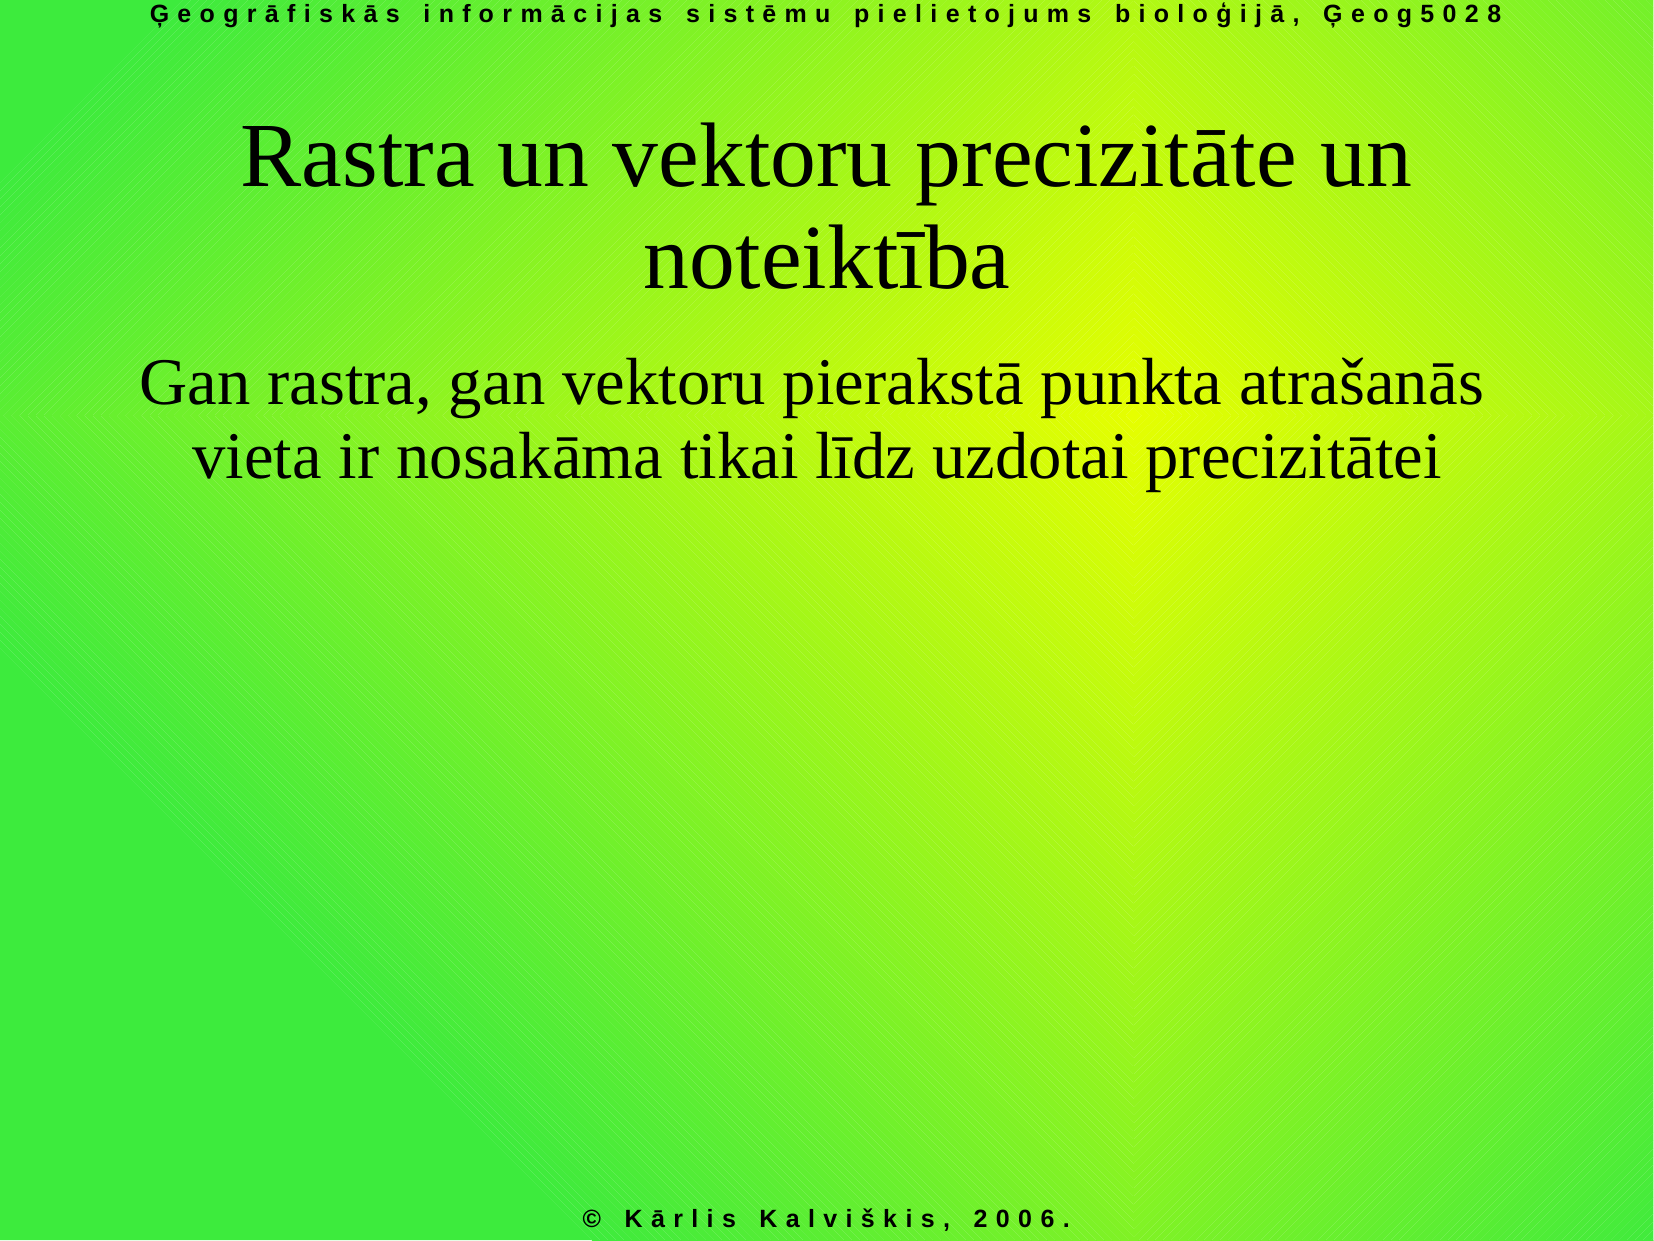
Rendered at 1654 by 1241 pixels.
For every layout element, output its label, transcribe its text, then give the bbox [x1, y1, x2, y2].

title Rastra un vektoru precizitāte un noteiktība [121, 102, 1534, 311]
list Gan rastra, gan vektoru pierakstā punkta atrašanās vieta ir nosakāma tikai līdz uzdotai precizitātei [121, 344, 1534, 1127]
